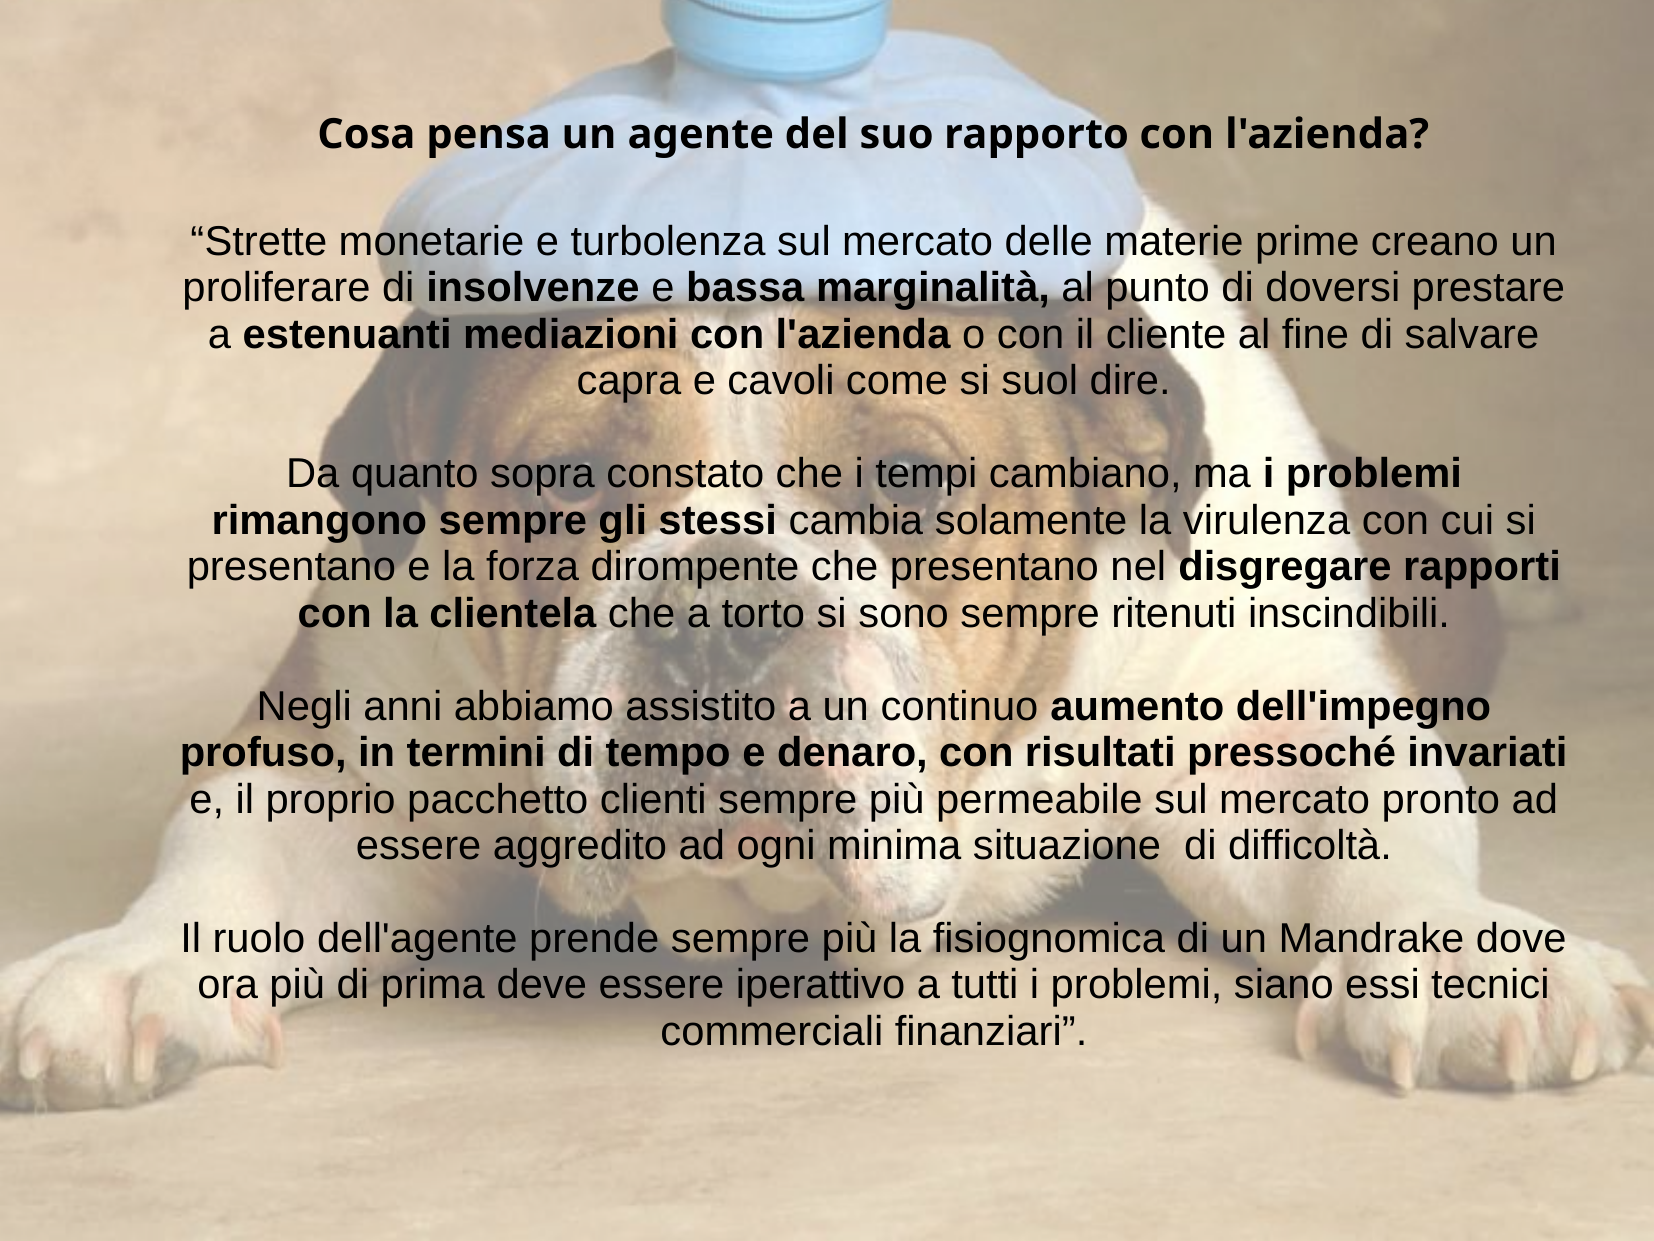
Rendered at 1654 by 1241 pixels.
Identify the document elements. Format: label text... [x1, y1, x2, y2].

subtitle Cosa pensa un agente del suo rapporto con l'azienda? “Strette monetarie e turbolenza sul mercato delle materie prime creano un proliferare di insolvenze e bassa marginalità, al punto di doversi prestare a estenuanti mediazioni con l'azienda o con il cliente al fine di salvare capra e cavoli come si suol dire. Da quanto sopra constato che i tempi cambiano, ma i problemi rimangono sempre gli stessi cambia solamente la virulenza con cui si presentano e la forza dirompente che presentano nel disgregare rapporti con la clientela che a torto si sono sempre ritenuti inscindibili. Negli anni abbiamo assistito a un continuo aumento dell'impegno profuso, in termini di tempo e denaro, con risultati pressoché invariati e, il proprio pacchetto clienti sempre più permeabile sul mercato pronto ad essere aggredito ad ogni minima situazione di difficoltà. Il ruolo dell'agente prende sempre più la fisiognomica di un Mandrake dove ora più di prima deve essere iperattivo a tutti i problemi, siano essi tecnici commerciali finanziari”. [177, 56, 1571, 1102]
picture [0, 0, 1654, 1241]
